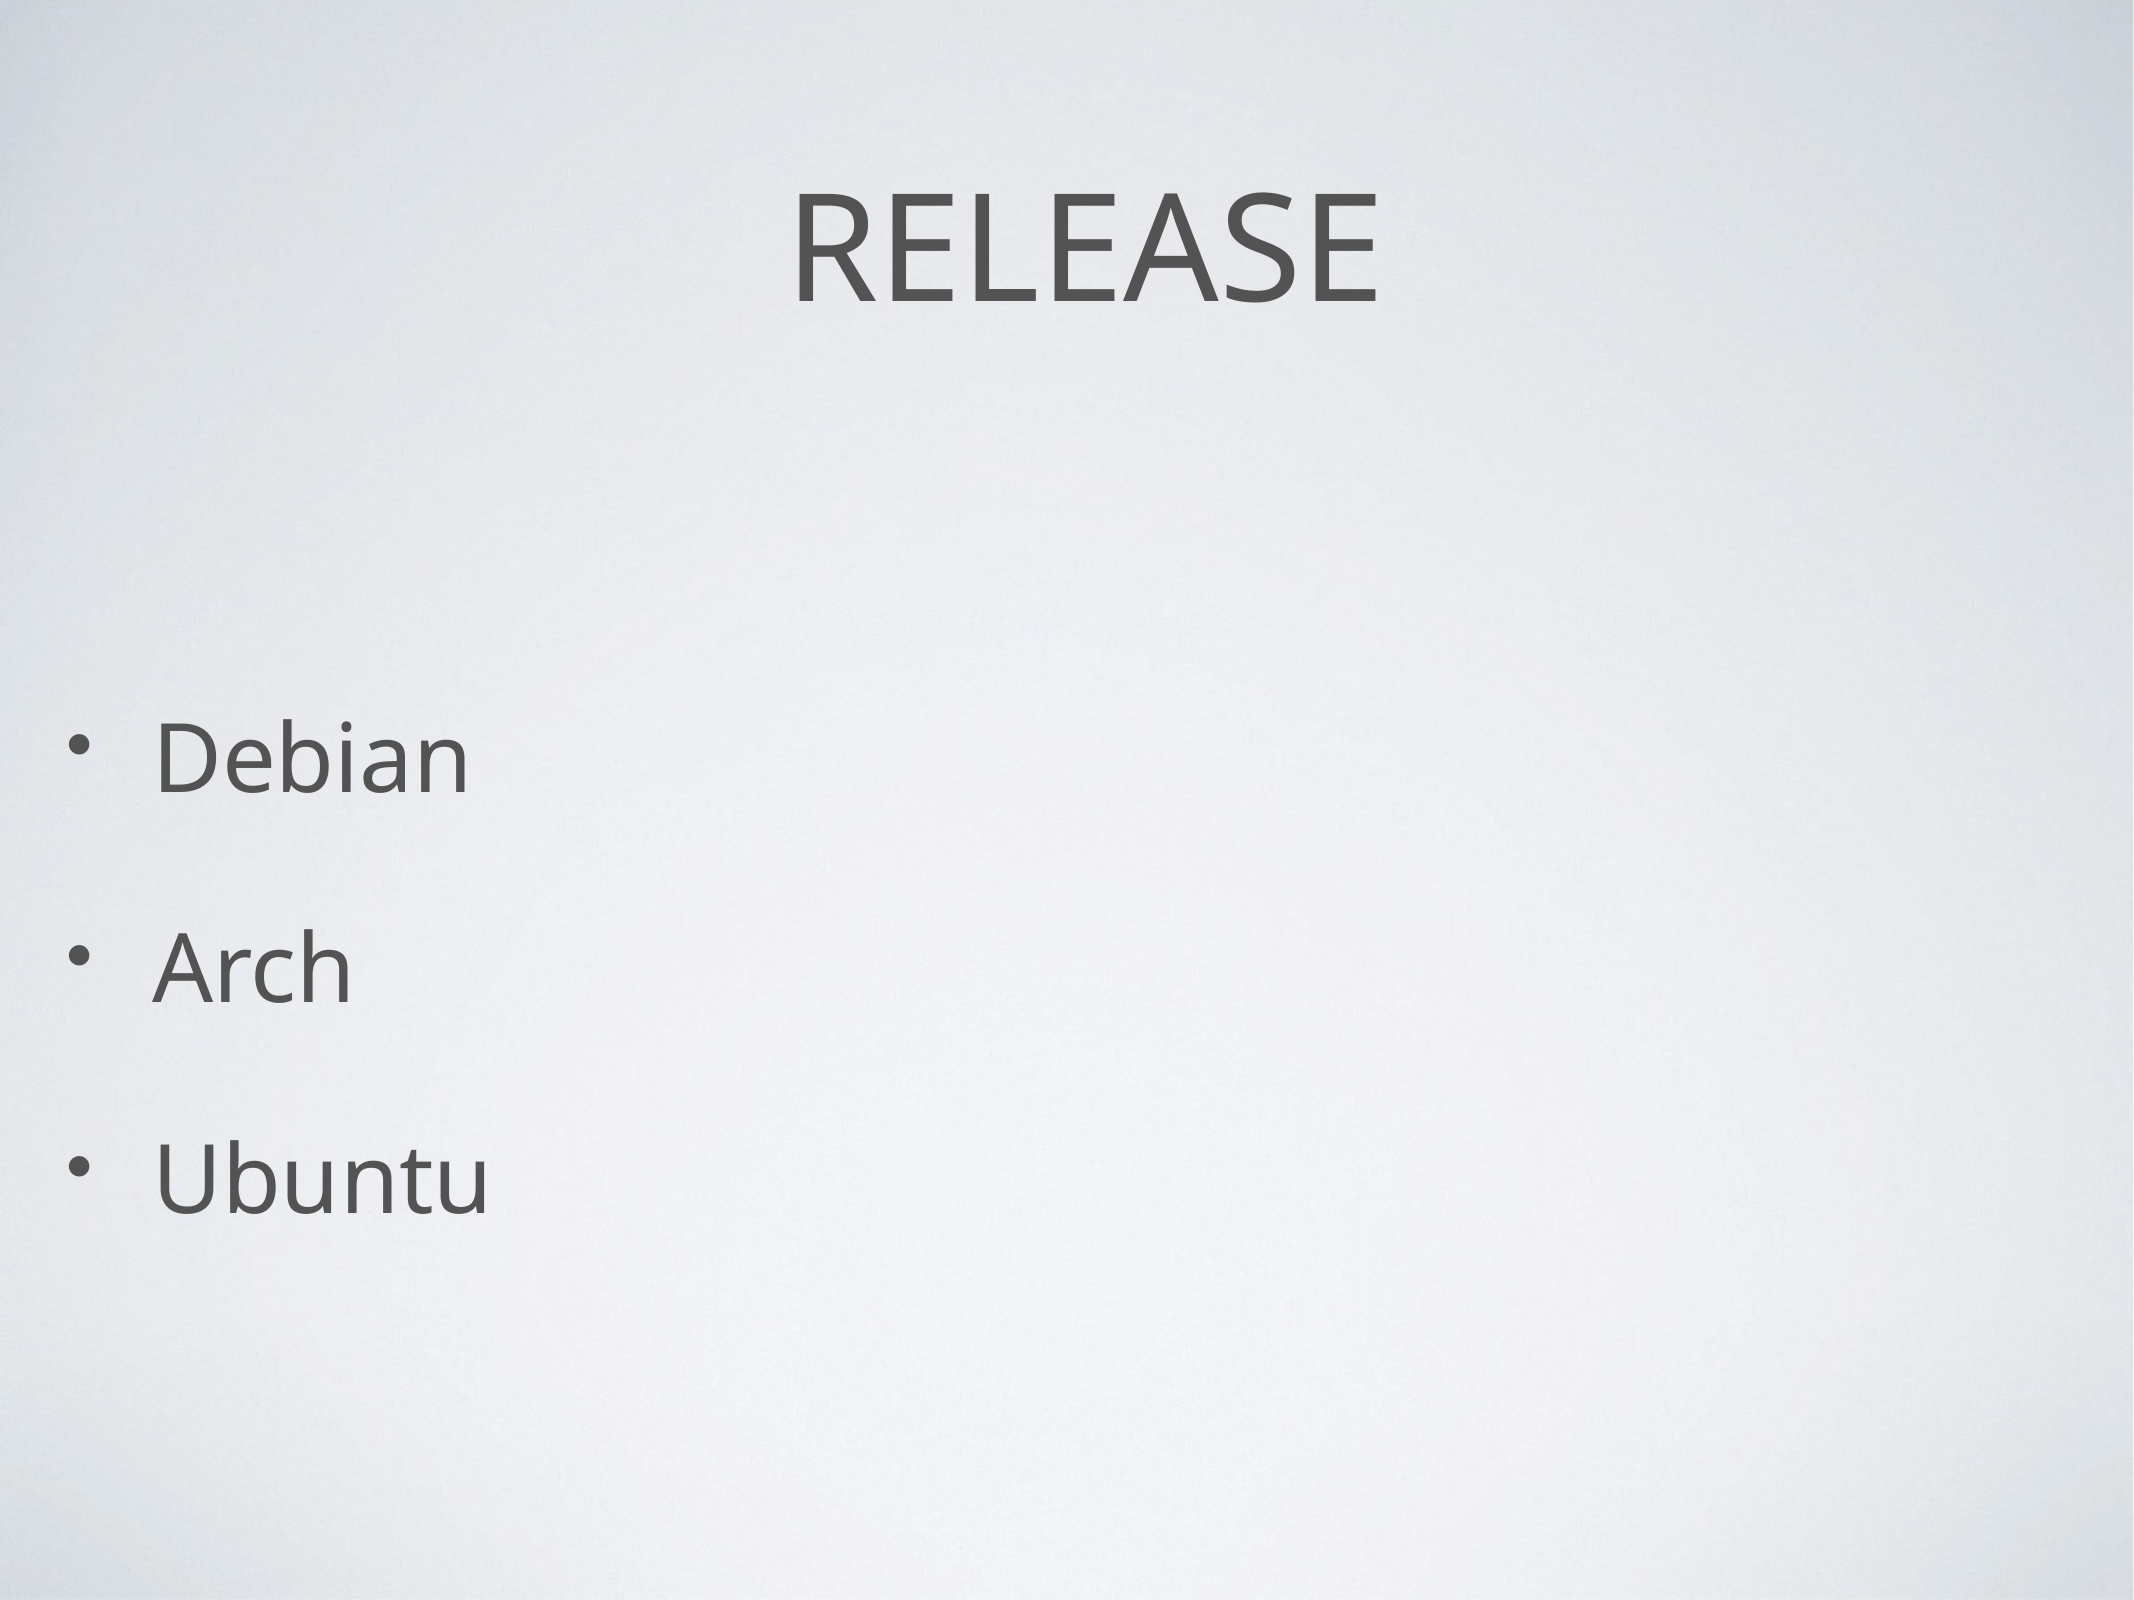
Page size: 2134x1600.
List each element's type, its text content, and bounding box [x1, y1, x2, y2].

picture [0, 0, 2134, 1600]
title release [58, 41, 2075, 442]
list Debian Arch Ubuntu [58, 447, 2075, 1482]
